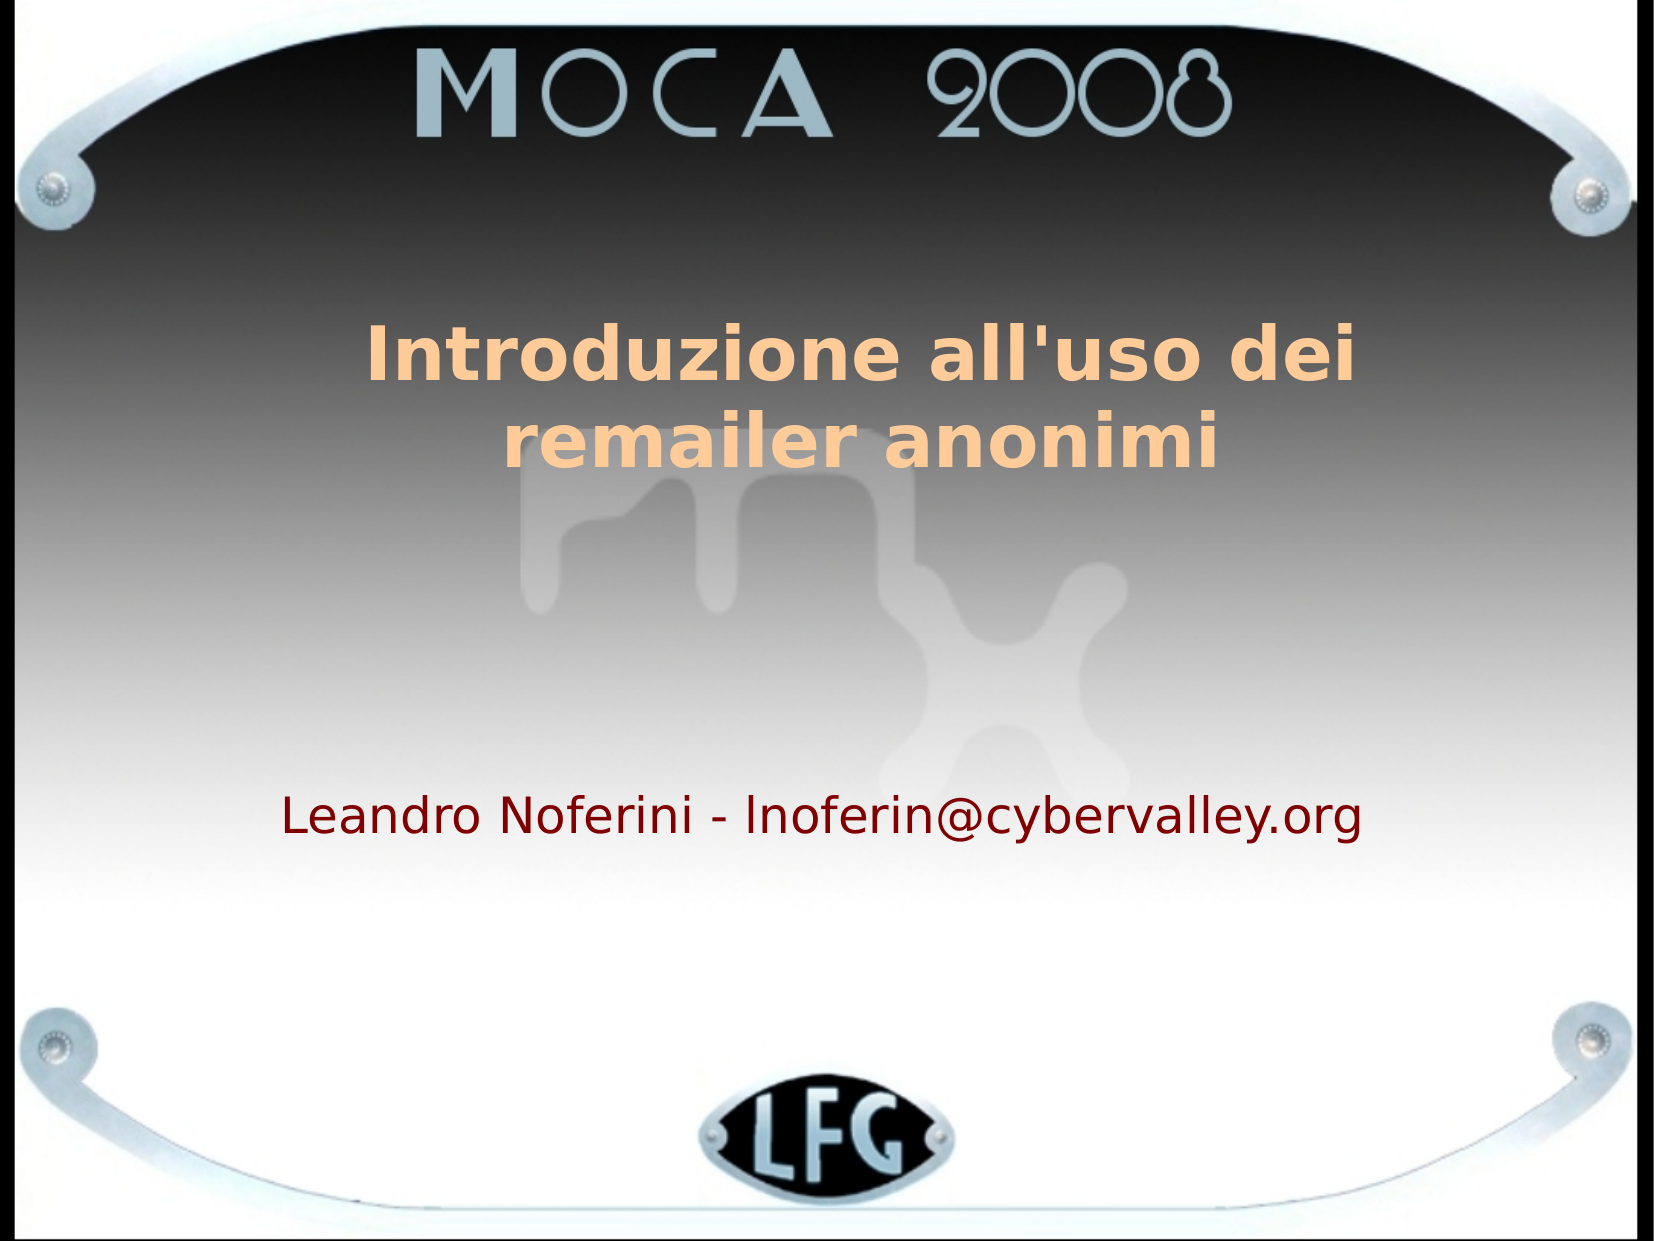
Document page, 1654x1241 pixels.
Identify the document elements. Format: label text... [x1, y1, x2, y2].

title Introduzione all'uso dei remailer anonimi [118, 294, 1607, 502]
picture [0, 0, 1654, 1241]
text_box Leandro Noferini - lnoferin@cybervalley.org [265, 779, 1380, 853]
